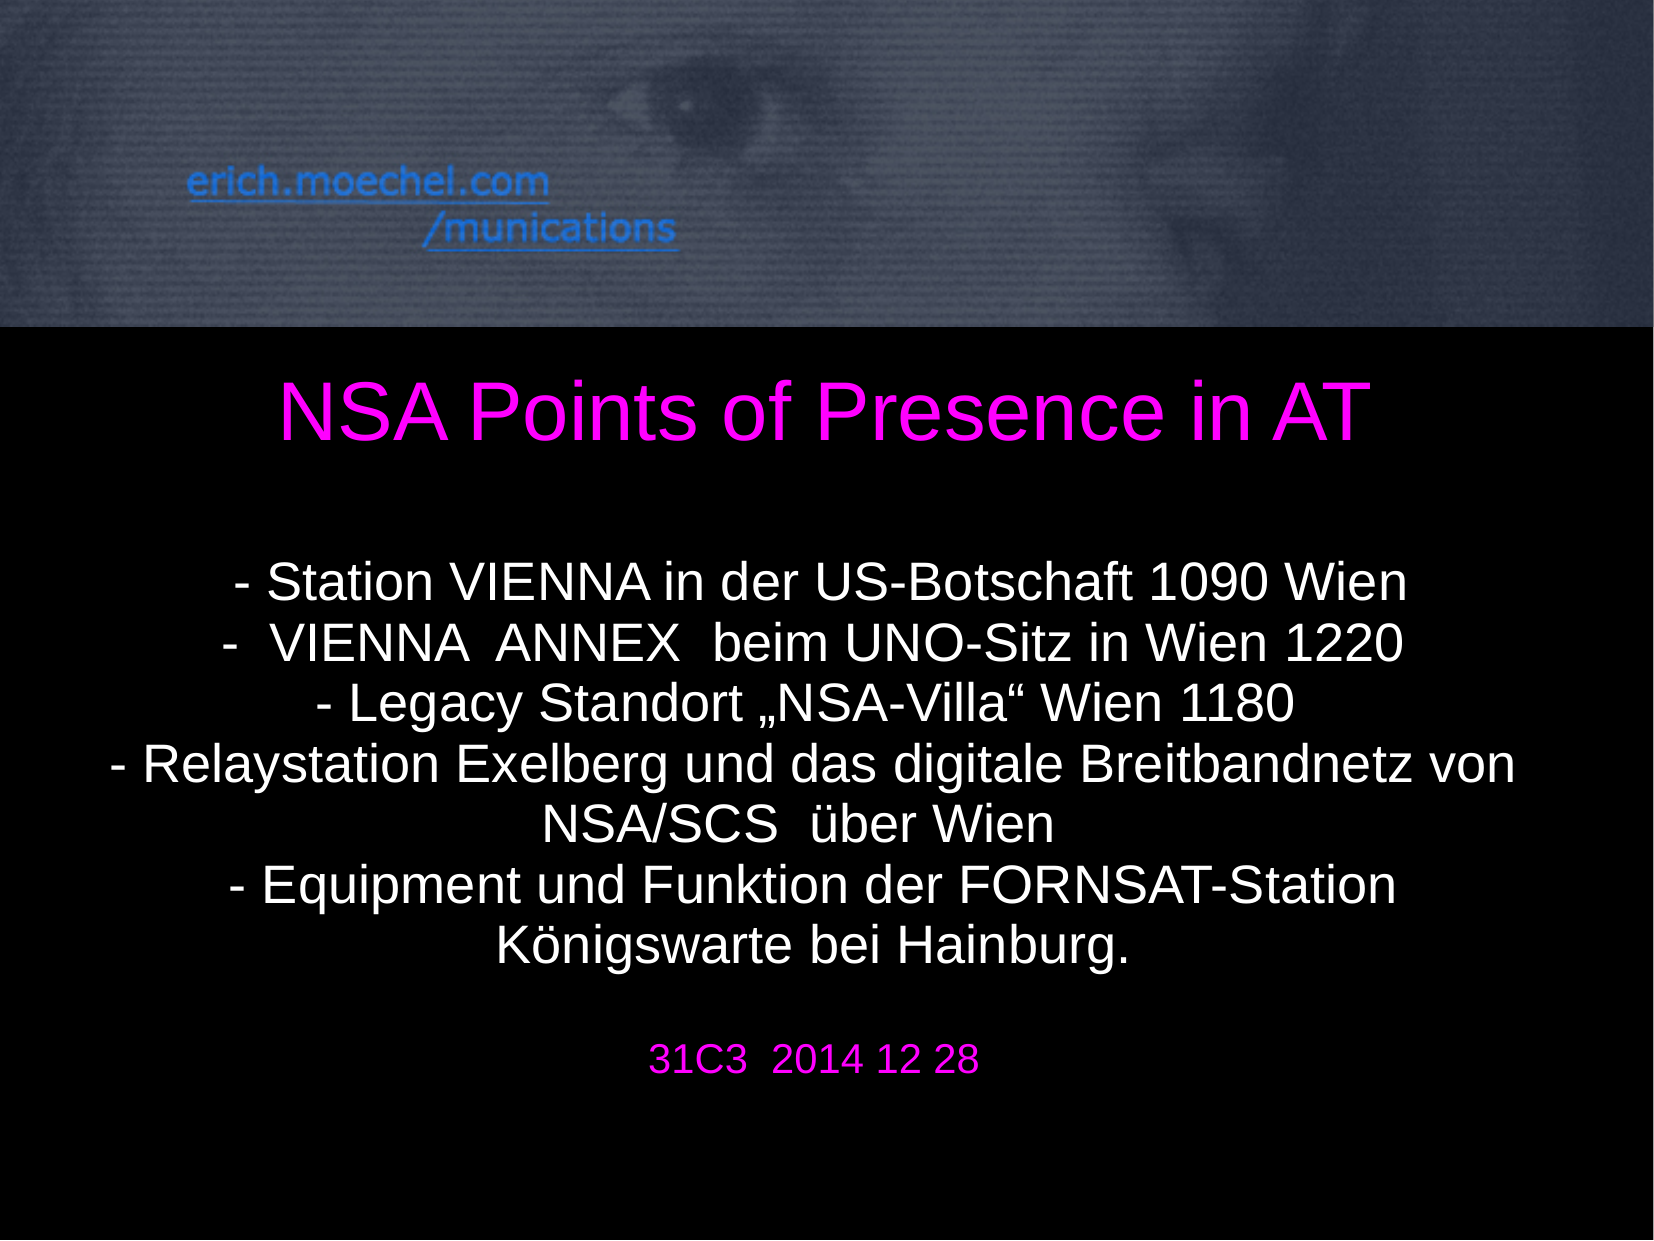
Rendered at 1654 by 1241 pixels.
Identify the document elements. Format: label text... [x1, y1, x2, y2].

picture [0, 0, 1654, 327]
text_box NSA Points of Presence in AT - Station VIENNA in der US-Botschaft 1090 Wien - VIENNA ANNEX beim UNO-Sitz in Wien 1220 - Legacy Standort „NSA-Villa“ Wien 1180 - Relaystation Exelberg und das digitale Breitbandnetz von NSA/SCS über Wien - Equipment und Funktion der FORNSAT-Station Königswarte bei Hainburg. 31C3 2014 12 28 [88, 358, 1540, 1093]
